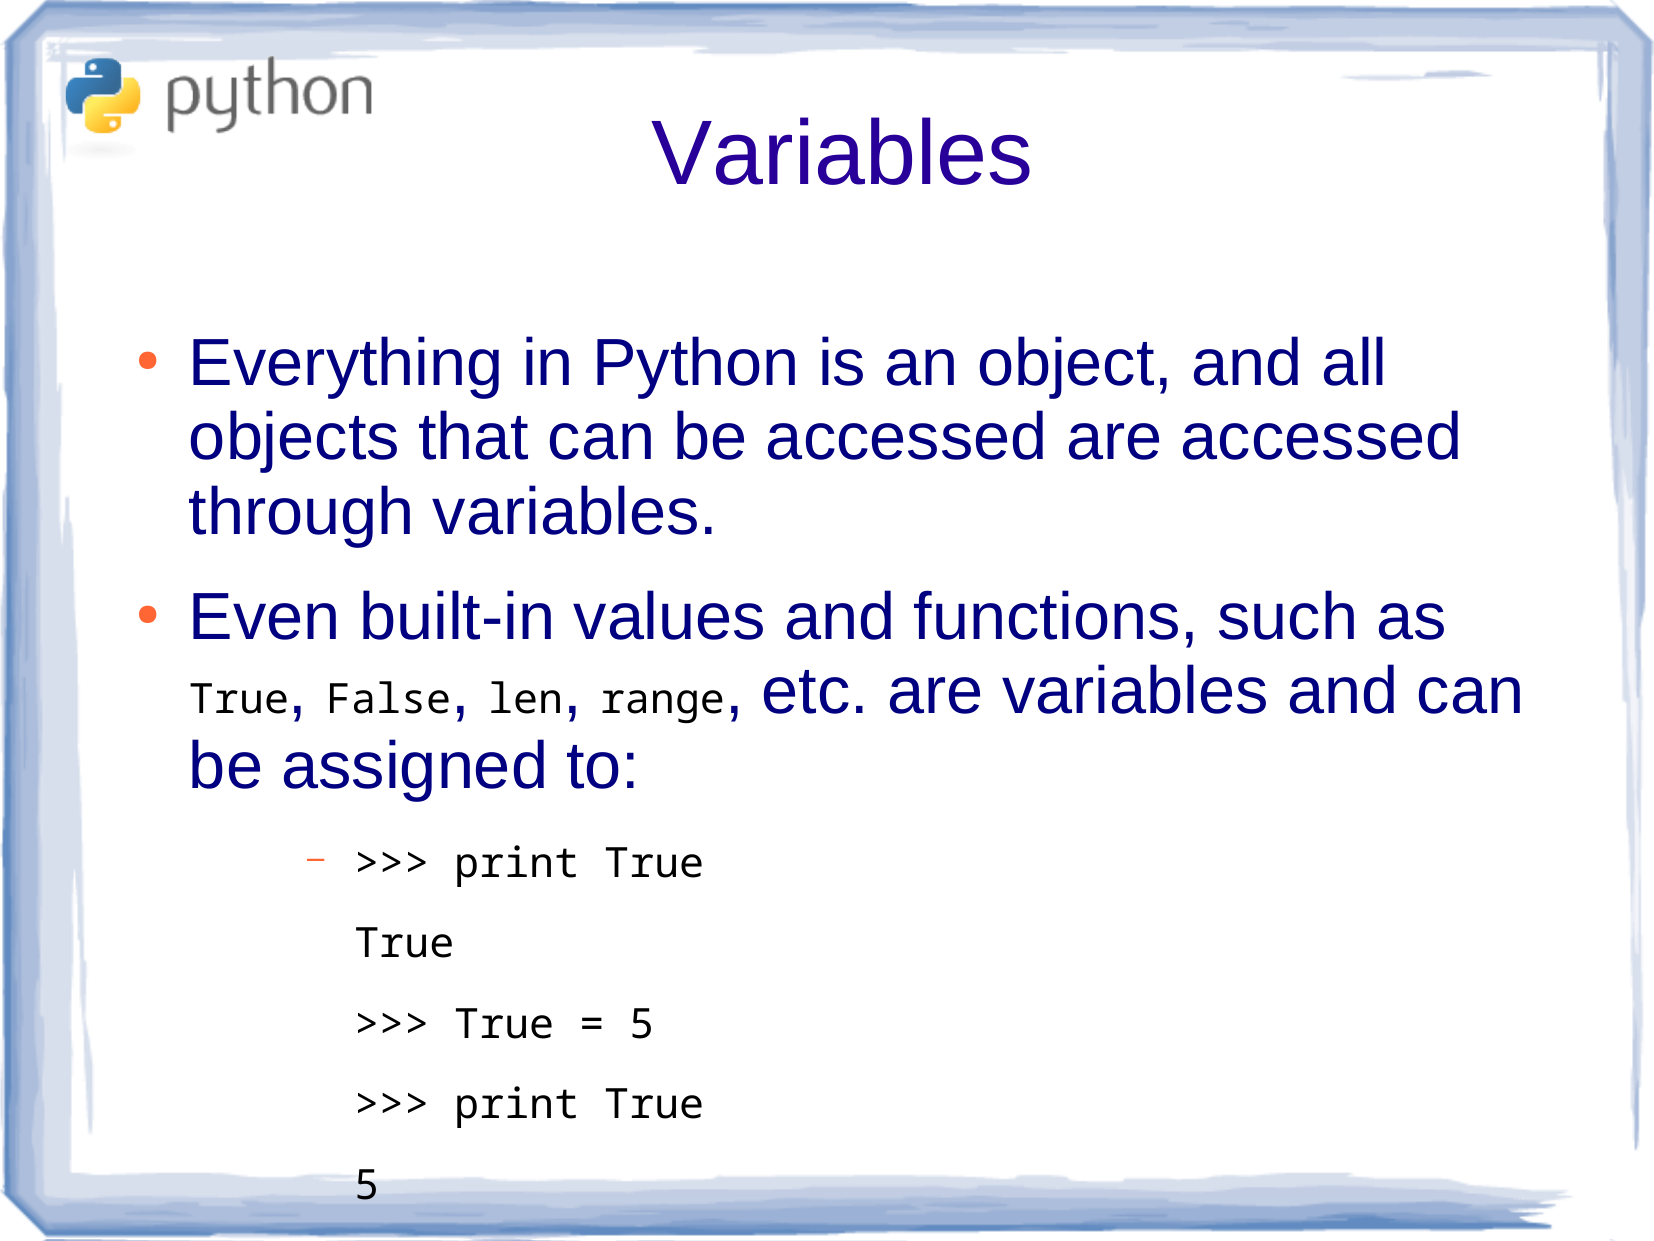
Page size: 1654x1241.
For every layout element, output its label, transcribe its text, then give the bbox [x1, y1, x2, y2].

list Everything in Python is an object, and all objects that can be accessed are accessed through variables. Even built-in values and functions, such as True, False, len, range, etc. are variables and can be assigned to: >>> print True True >>> True = 5 >>> print True 5 [118, 324, 1571, 1173]
title Variables [82, 49, 1571, 257]
picture [0, 0, 1654, 1241]
